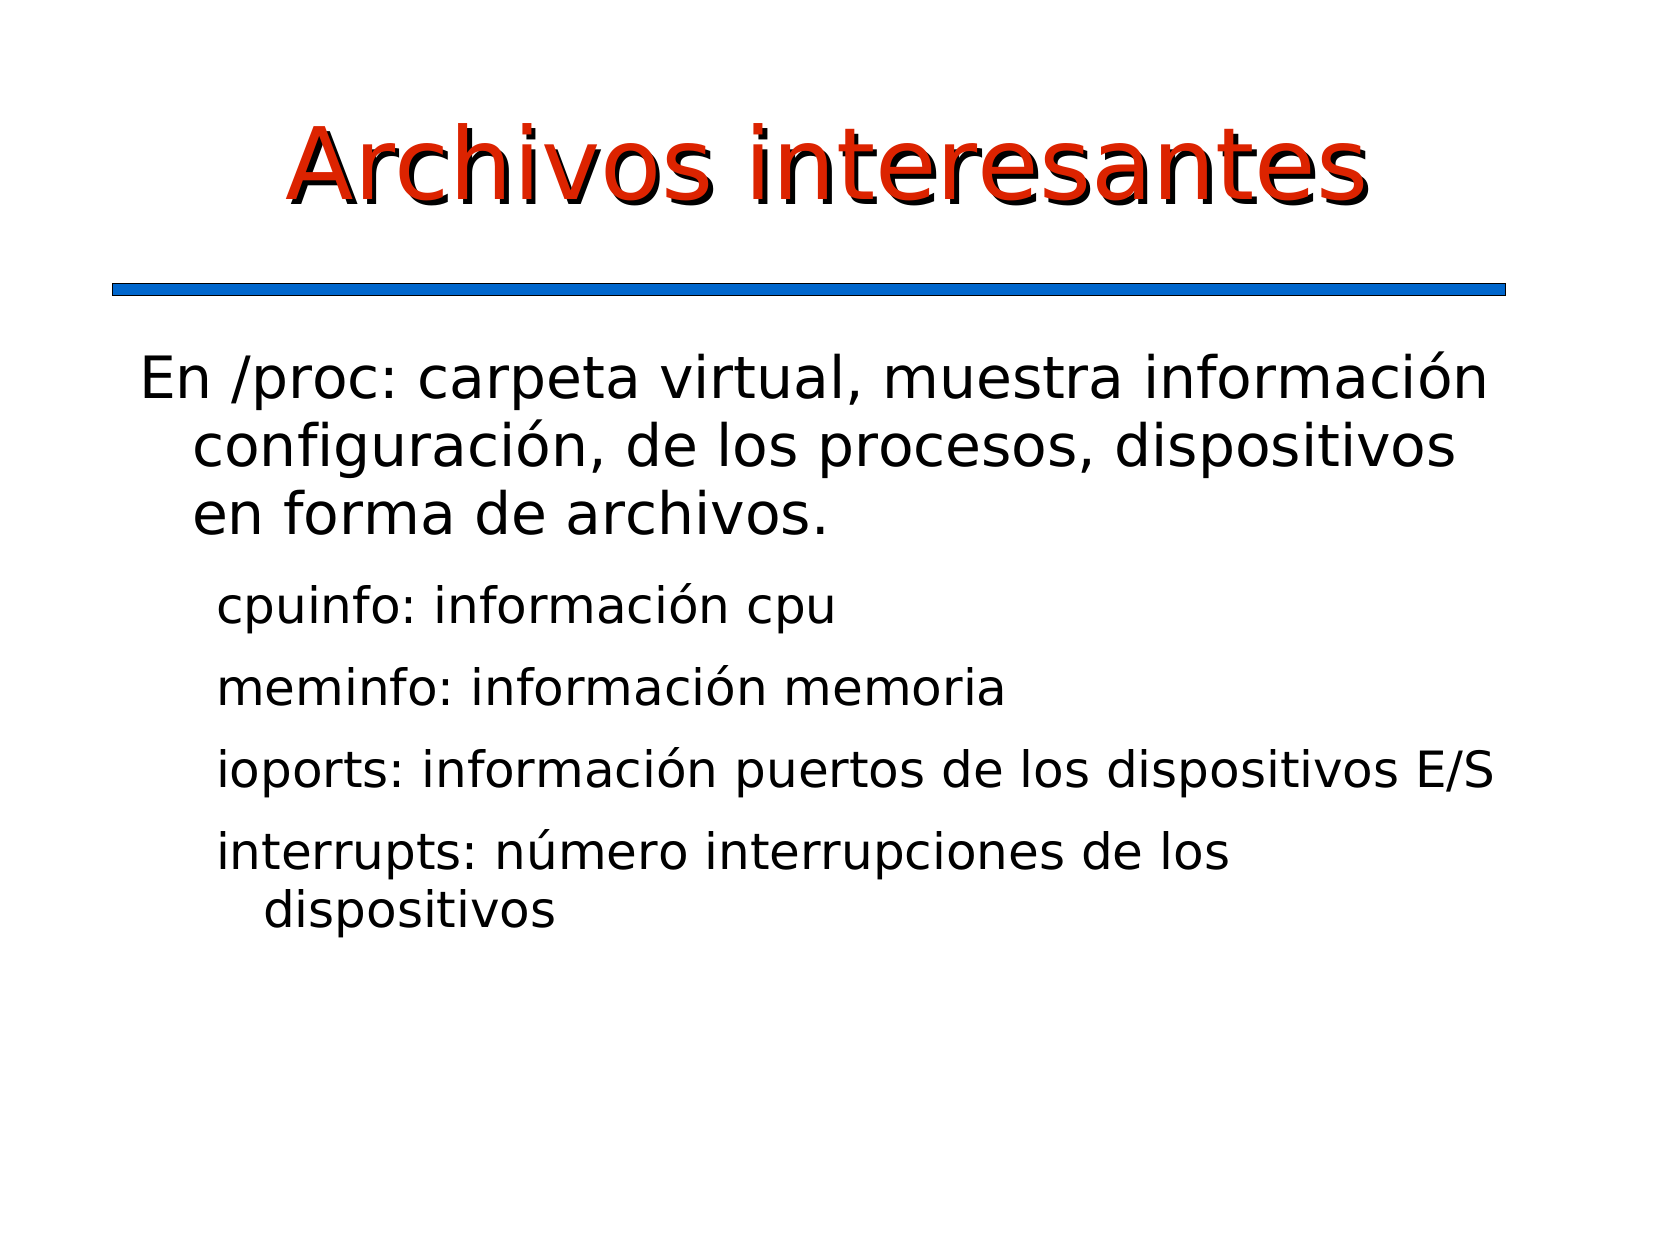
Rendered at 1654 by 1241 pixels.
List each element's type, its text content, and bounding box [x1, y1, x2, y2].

title Archivos interesantes [121, 61, 1534, 269]
list En /proc: carpeta virtual, muestra información configuración, de los procesos, dispositivos en forma de archivos. cpuinfo: información cpu meminfo: información memoria ioports: información puertos de los dispositivos E/S interrupts: número interrupciones de los dispositivos [121, 344, 1534, 1127]
